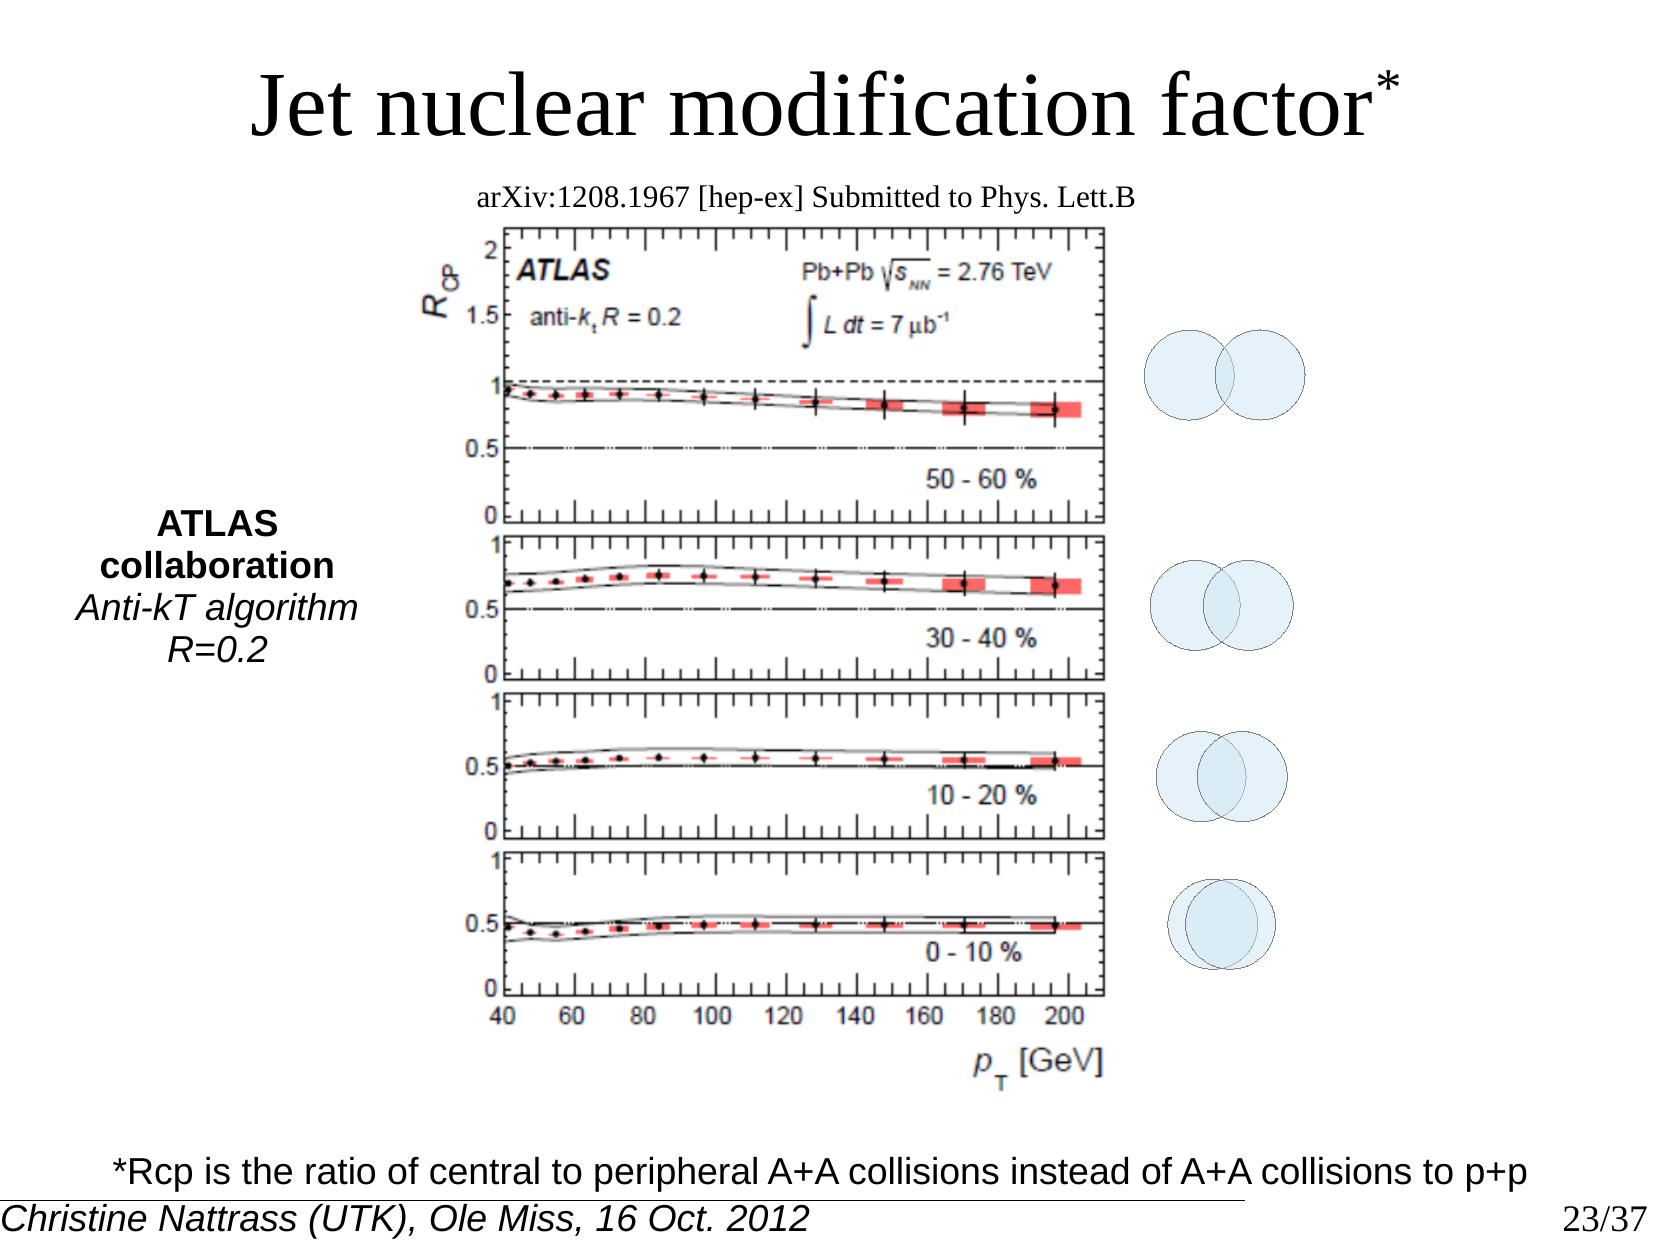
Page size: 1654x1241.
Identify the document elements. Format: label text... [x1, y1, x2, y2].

text_box arXiv:1208.1967 [hep-ex] Submitted to Phys. Lett.B [461, 172, 1462, 231]
text_box [1156, 731, 1288, 822]
text_box [1150, 560, 1294, 651]
title Jet nuclear modification factor* [82, 31, 1571, 178]
text_box ATLAS collaboration Anti-kT algorithm R=0.2 [30, 495, 406, 678]
picture [415, 194, 1131, 1095]
text_box [1167, 879, 1276, 970]
text_box *Rcp is the ratio of central to peripheral A+A collisions instead of A+A collisions to p+p [98, 1142, 1576, 1200]
text_box [1144, 329, 1306, 421]
